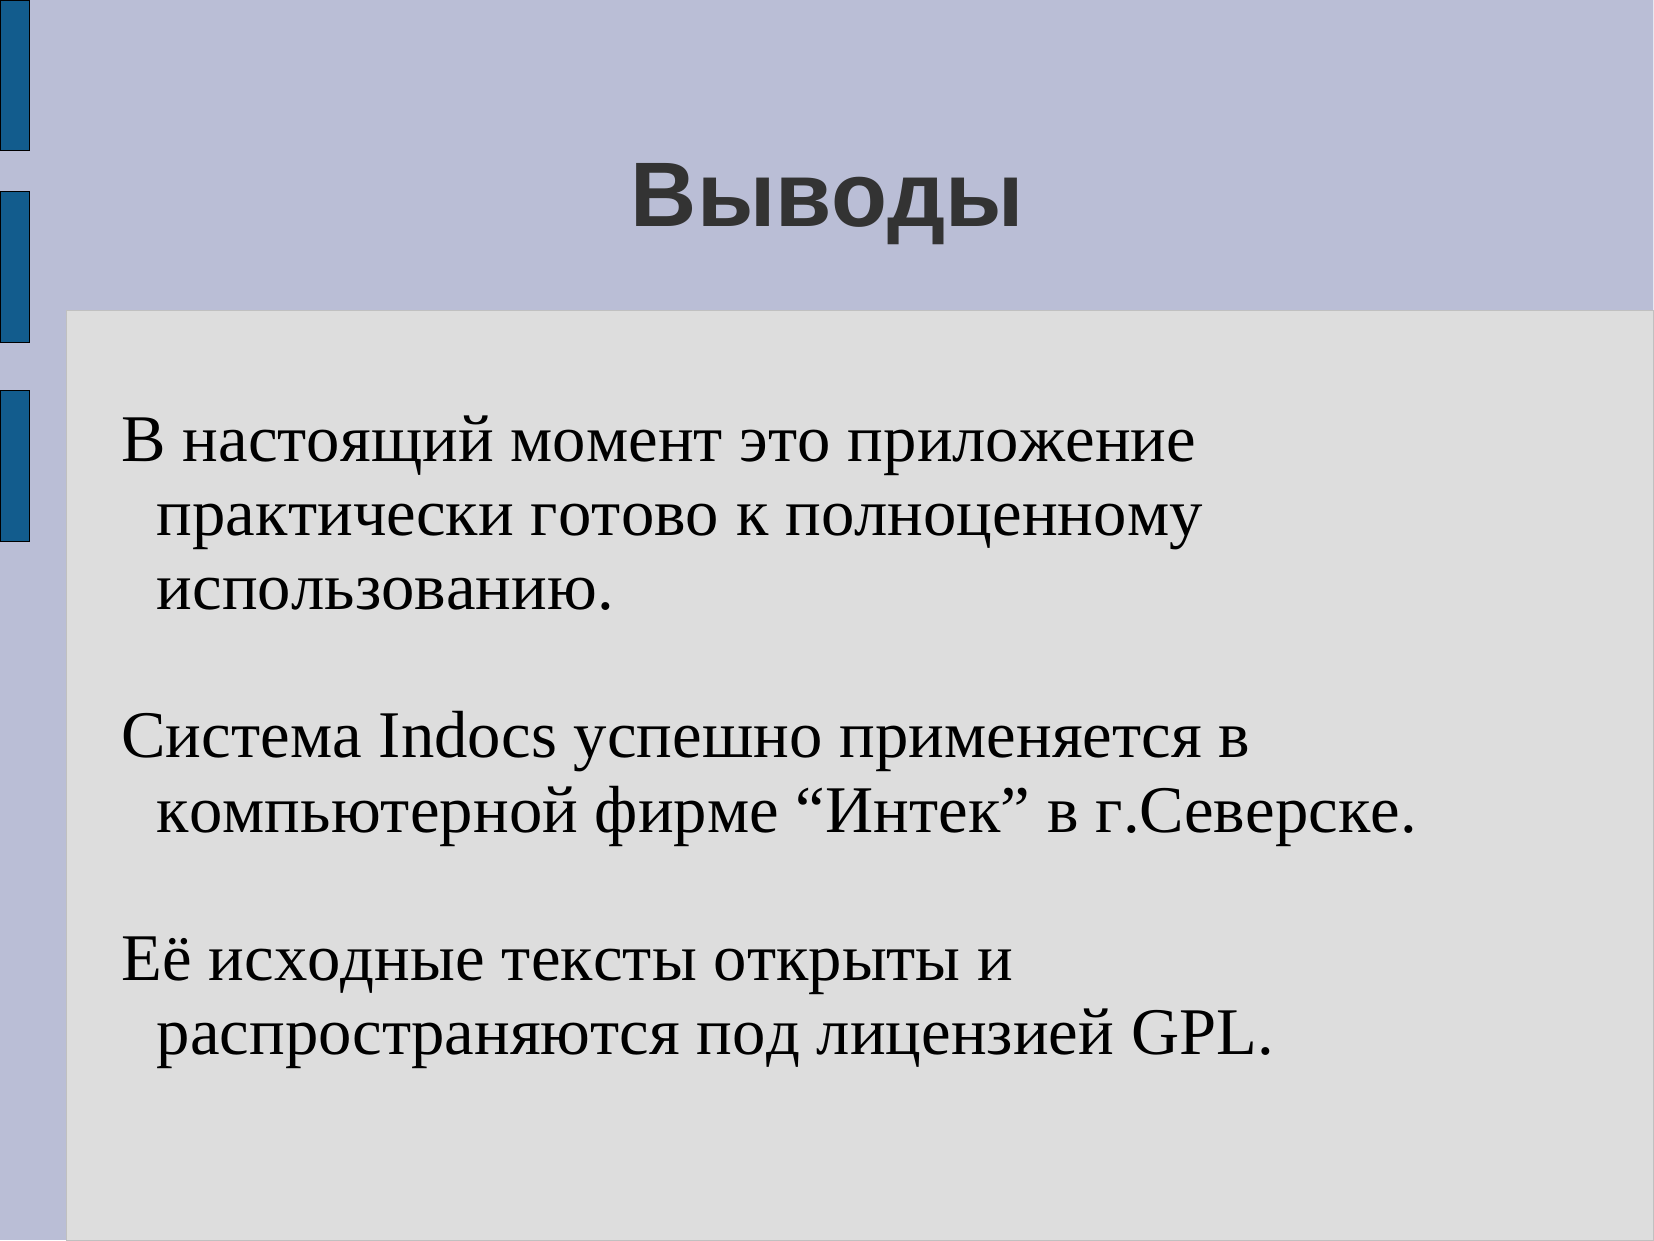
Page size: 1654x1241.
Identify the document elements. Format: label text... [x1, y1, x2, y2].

title Выводы [121, 91, 1534, 299]
subtitle В настоящий момент это приложение практически готово к полноценному использованию. Система Indocs успешно применяется в компьютерной фирме “Интек” в г.Северске. Её исходные тексты открыты и распространяются под лицензией GPL. [121, 307, 1534, 1164]
